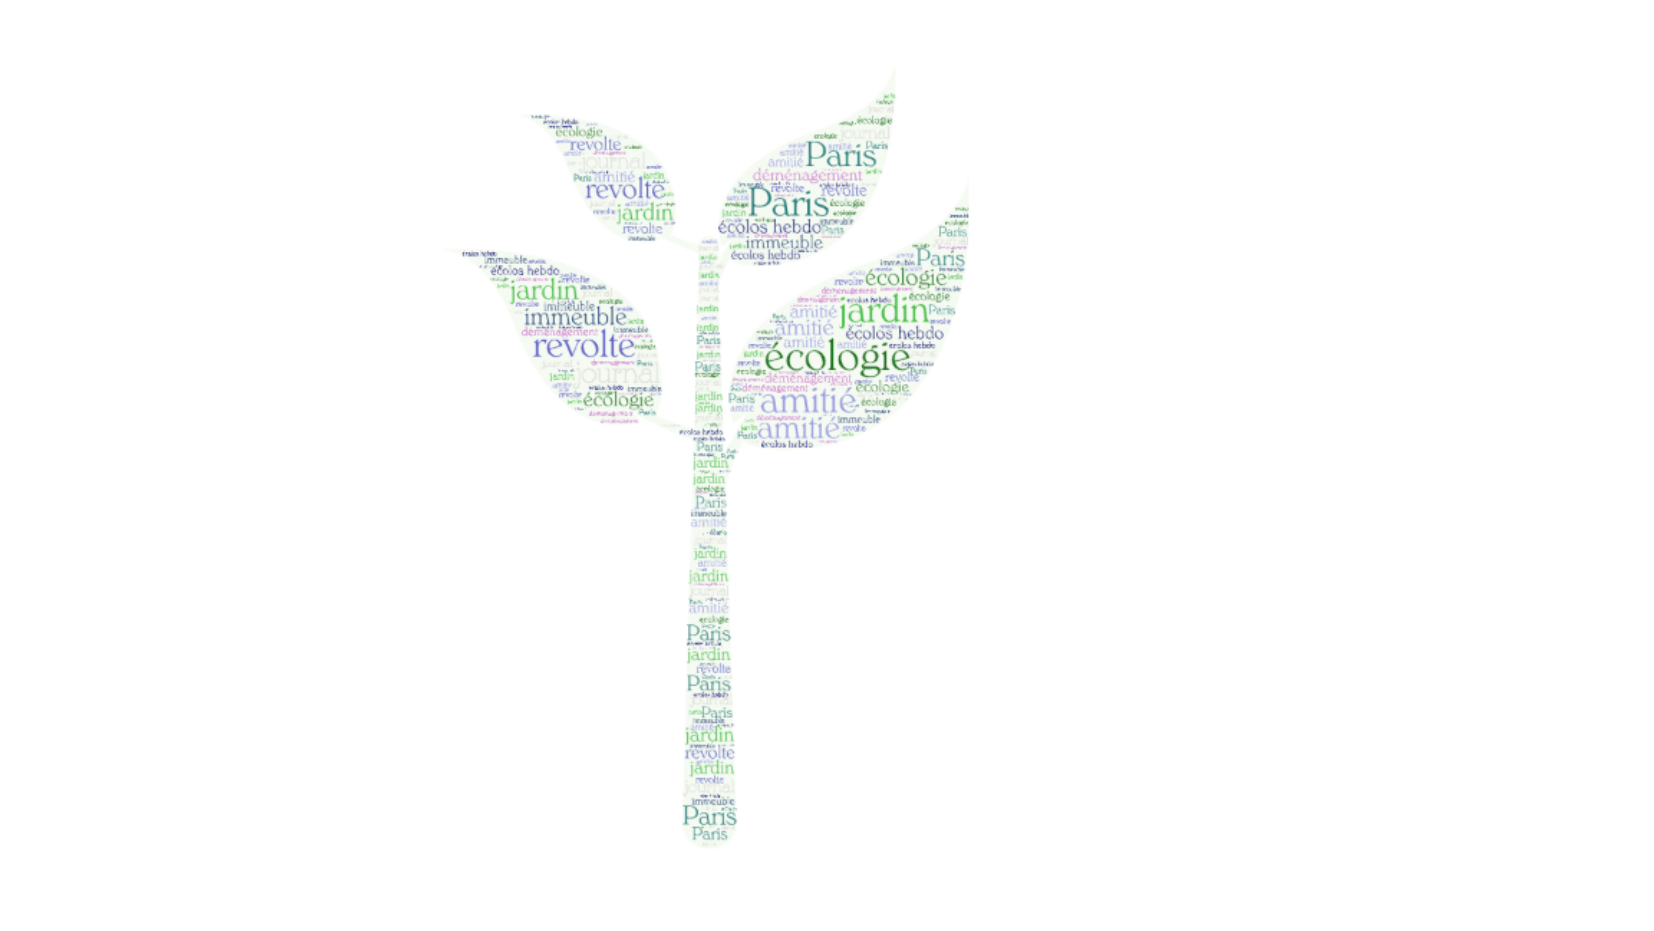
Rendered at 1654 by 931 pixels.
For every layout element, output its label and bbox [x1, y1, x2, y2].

picture [437, 45, 969, 853]
